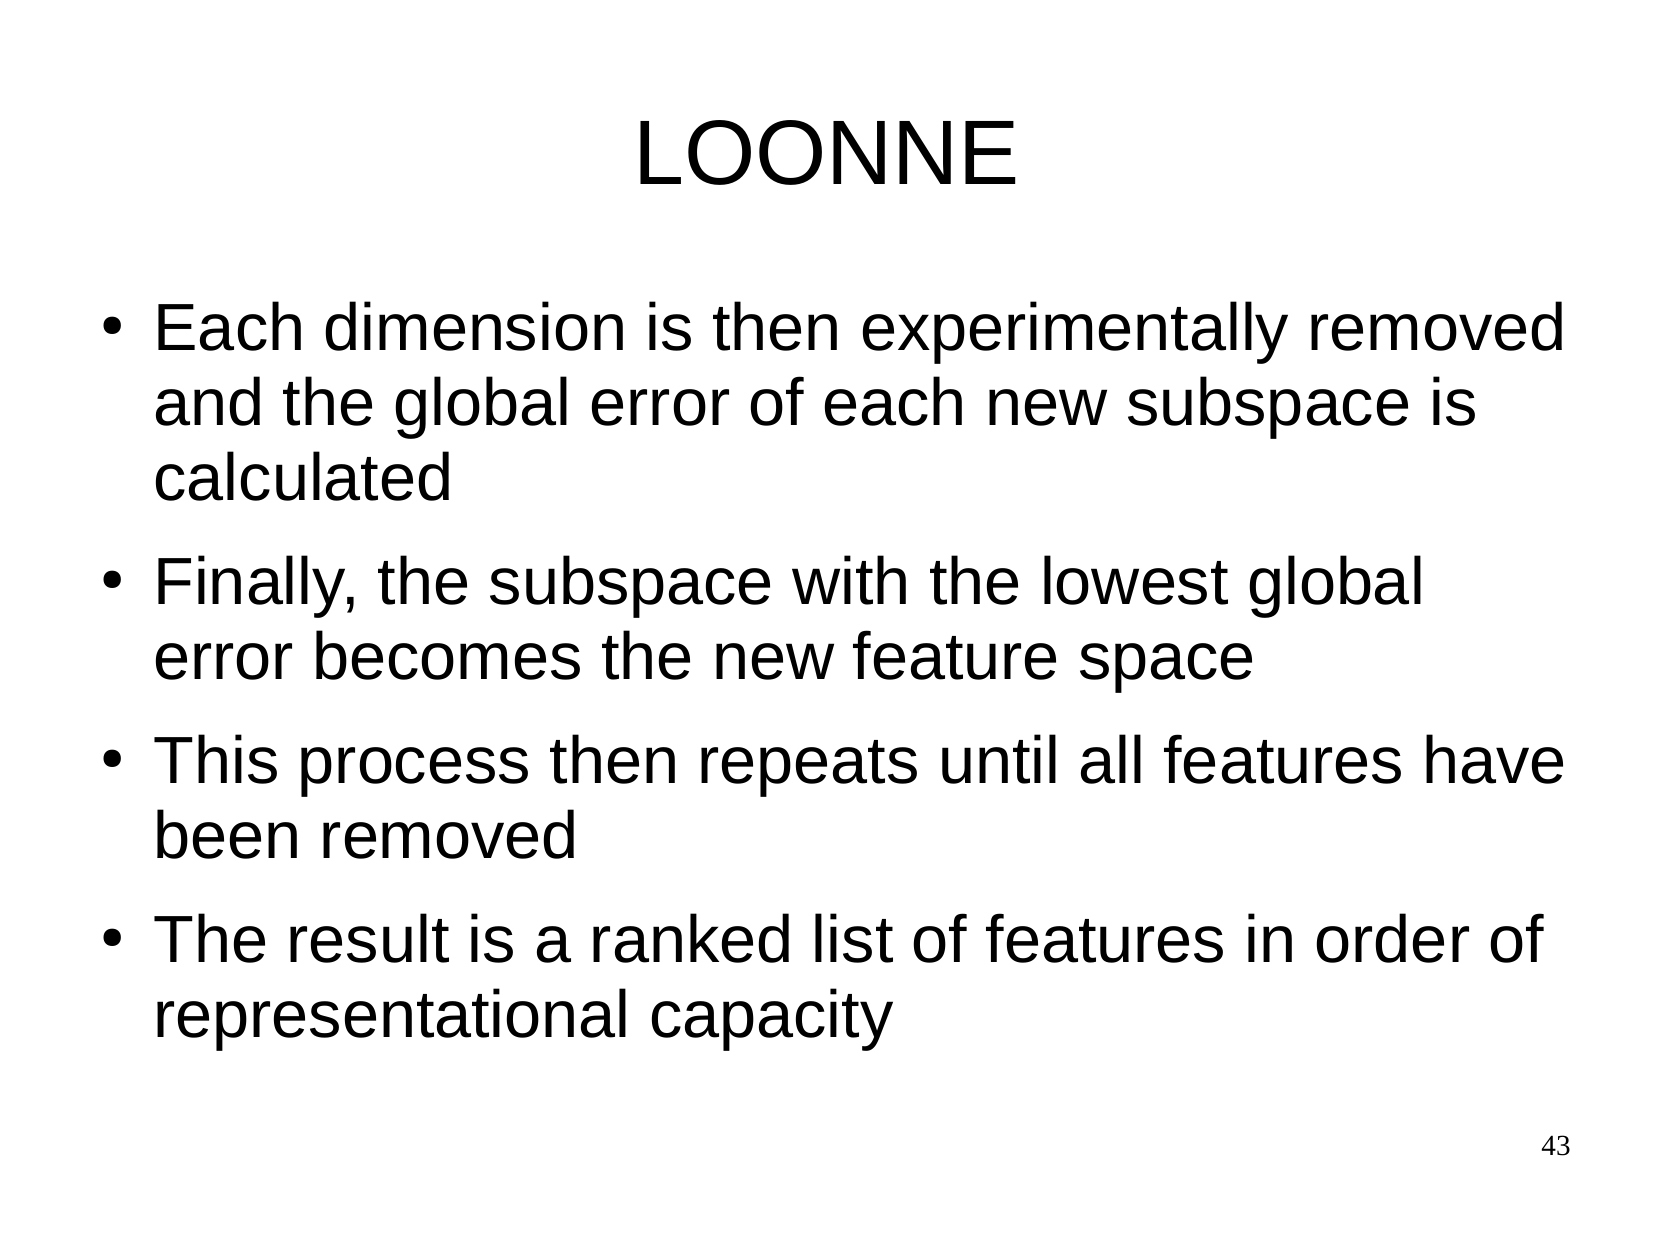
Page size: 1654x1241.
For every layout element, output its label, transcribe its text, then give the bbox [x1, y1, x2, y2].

list Each dimension is then experimentally removed and the global error of each new subspace is calculated Finally, the subspace with the lowest global error becomes the new feature space This process then repeats until all features have been removed The result is a ranked list of features in order of representational capacity [82, 290, 1571, 1109]
title LOONNE [82, 49, 1571, 257]
